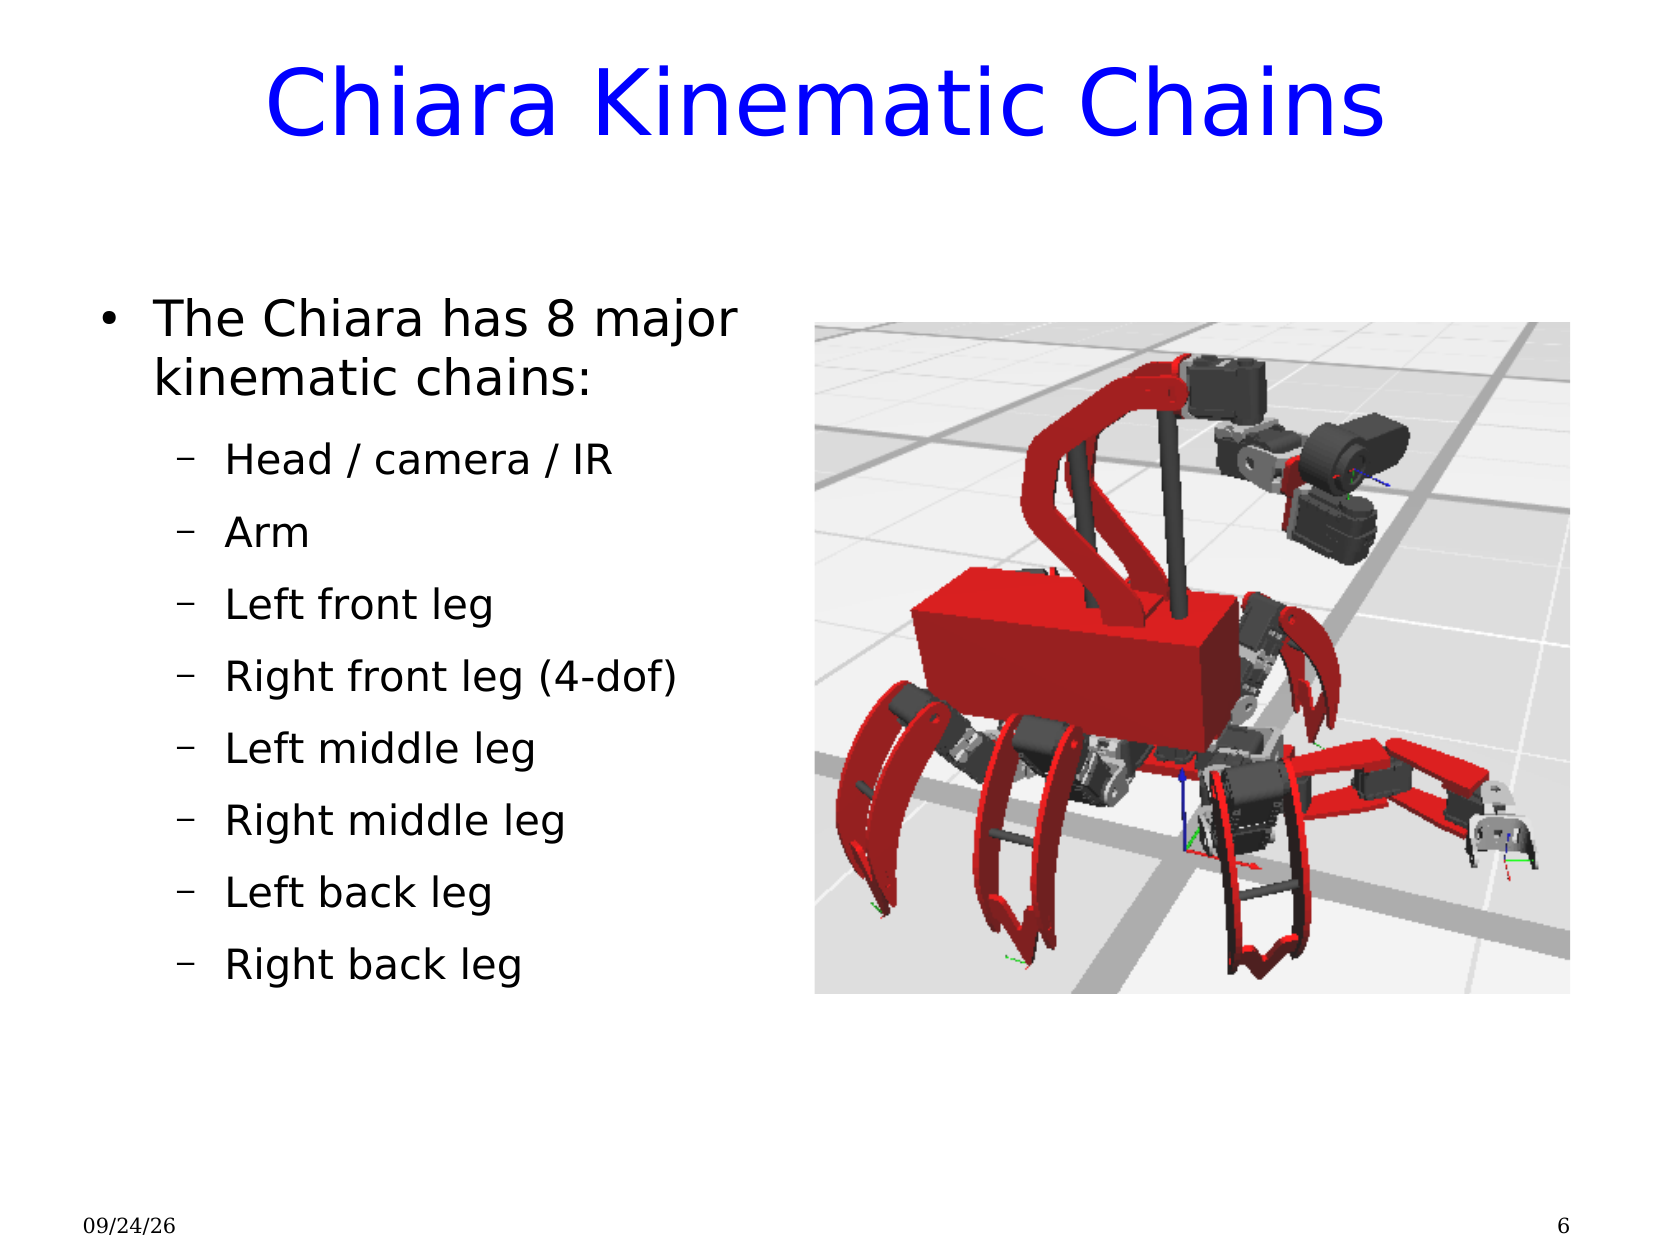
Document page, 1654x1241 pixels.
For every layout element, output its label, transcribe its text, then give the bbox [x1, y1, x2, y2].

title Chiara Kinematic Chains [82, 49, 1571, 157]
picture [814, 322, 1571, 994]
list The Chiara has 8 major kinematic chains: Head / camera / IR Arm Left front leg Right front leg (4-dof) Left middle leg Right middle leg Left back leg Right back leg [82, 290, 1571, 1095]
